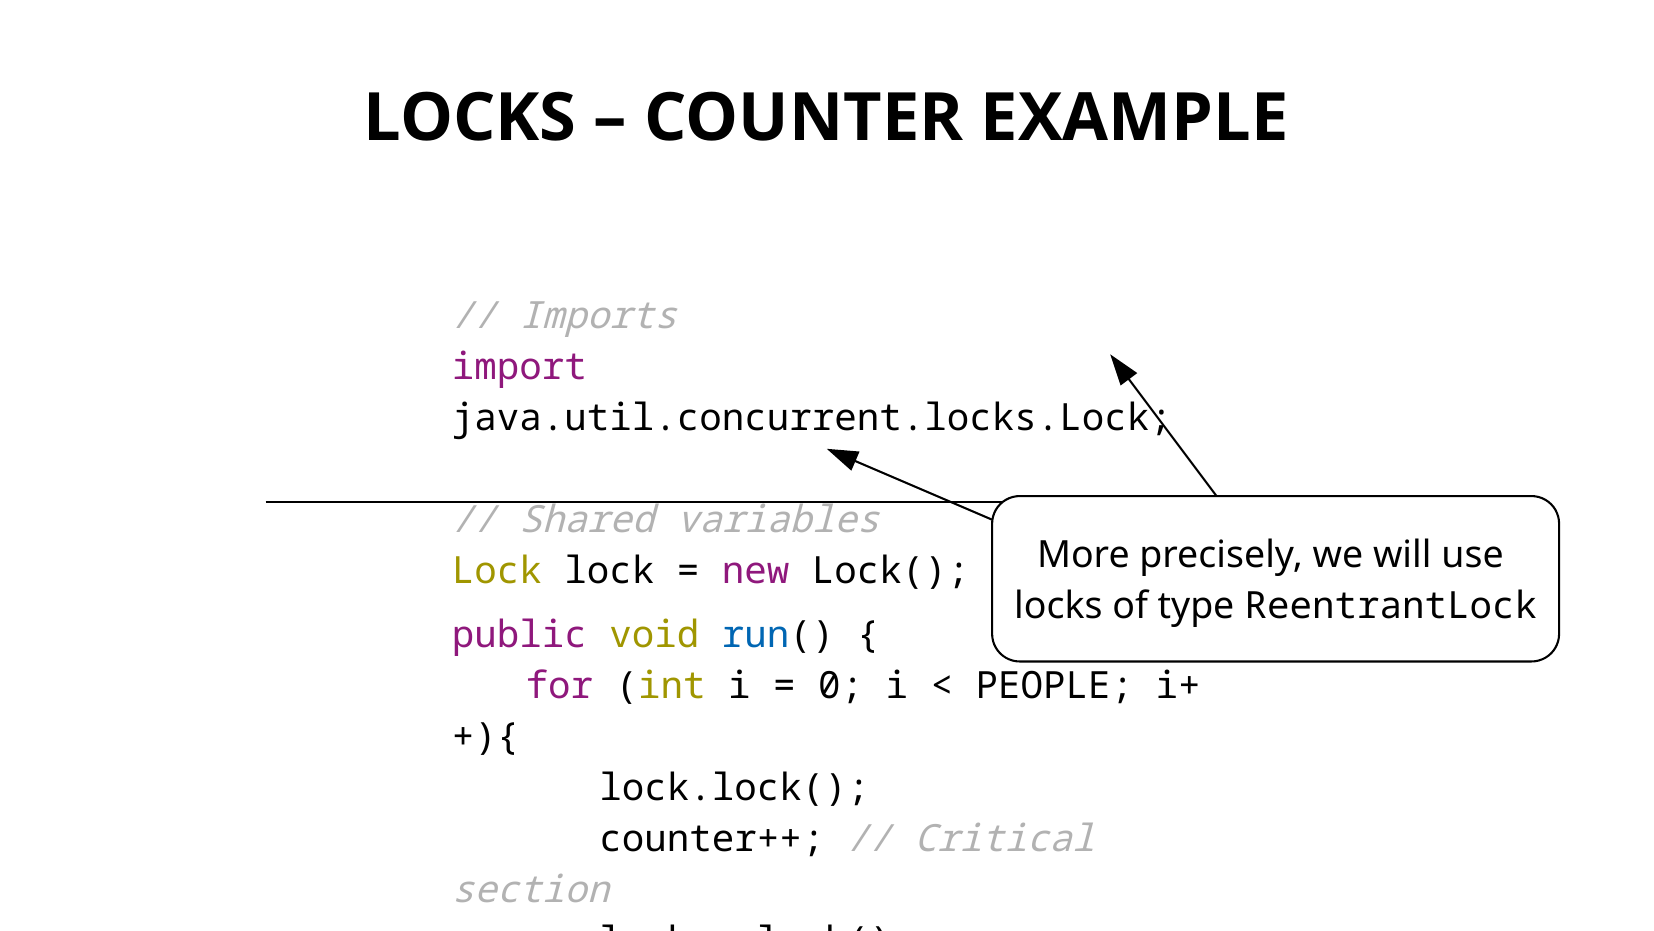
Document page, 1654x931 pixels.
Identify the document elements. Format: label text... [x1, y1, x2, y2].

text_box public void run() { for (int i = 0; i < PEOPLE; i++){ lock.lock(); counter++; // Critical section lock.unlock(); } } [437, 555, 1217, 868]
text_box // Imports import java.util.concurrent.locks.Lock; // Shared variables Lock lock = new Lock(); [437, 236, 1217, 473]
title LOCKS – COUNTER EXAMPLE [82, 36, 1571, 193]
text_box More precisely, we will use locks of type ReentrantLock [992, 496, 1560, 662]
